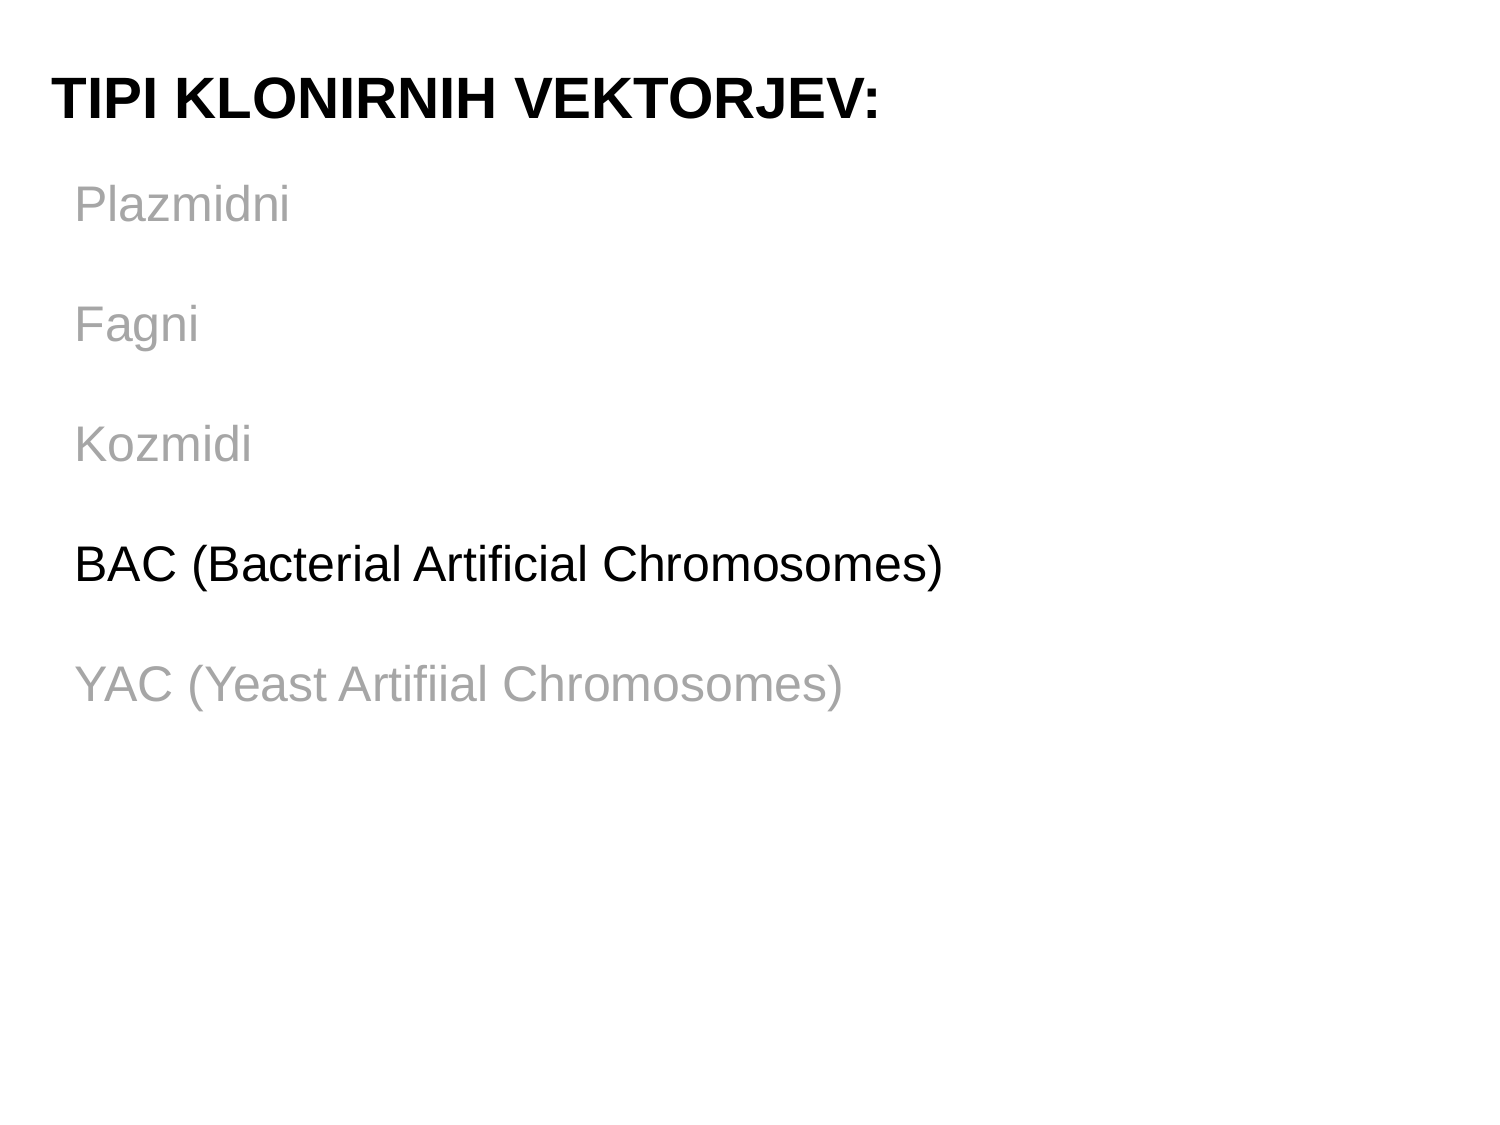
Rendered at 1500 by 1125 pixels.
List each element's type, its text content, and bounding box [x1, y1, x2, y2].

text_box TIPI KLONIRNIH VEKTORJEV: [37, 52, 1456, 138]
text_box Plazmidni Fagni Kozmidi BAC (Bacterial Artificial Chromosomes) YAC (Yeast Artifiial Chromosomes) [59, 164, 1410, 720]
